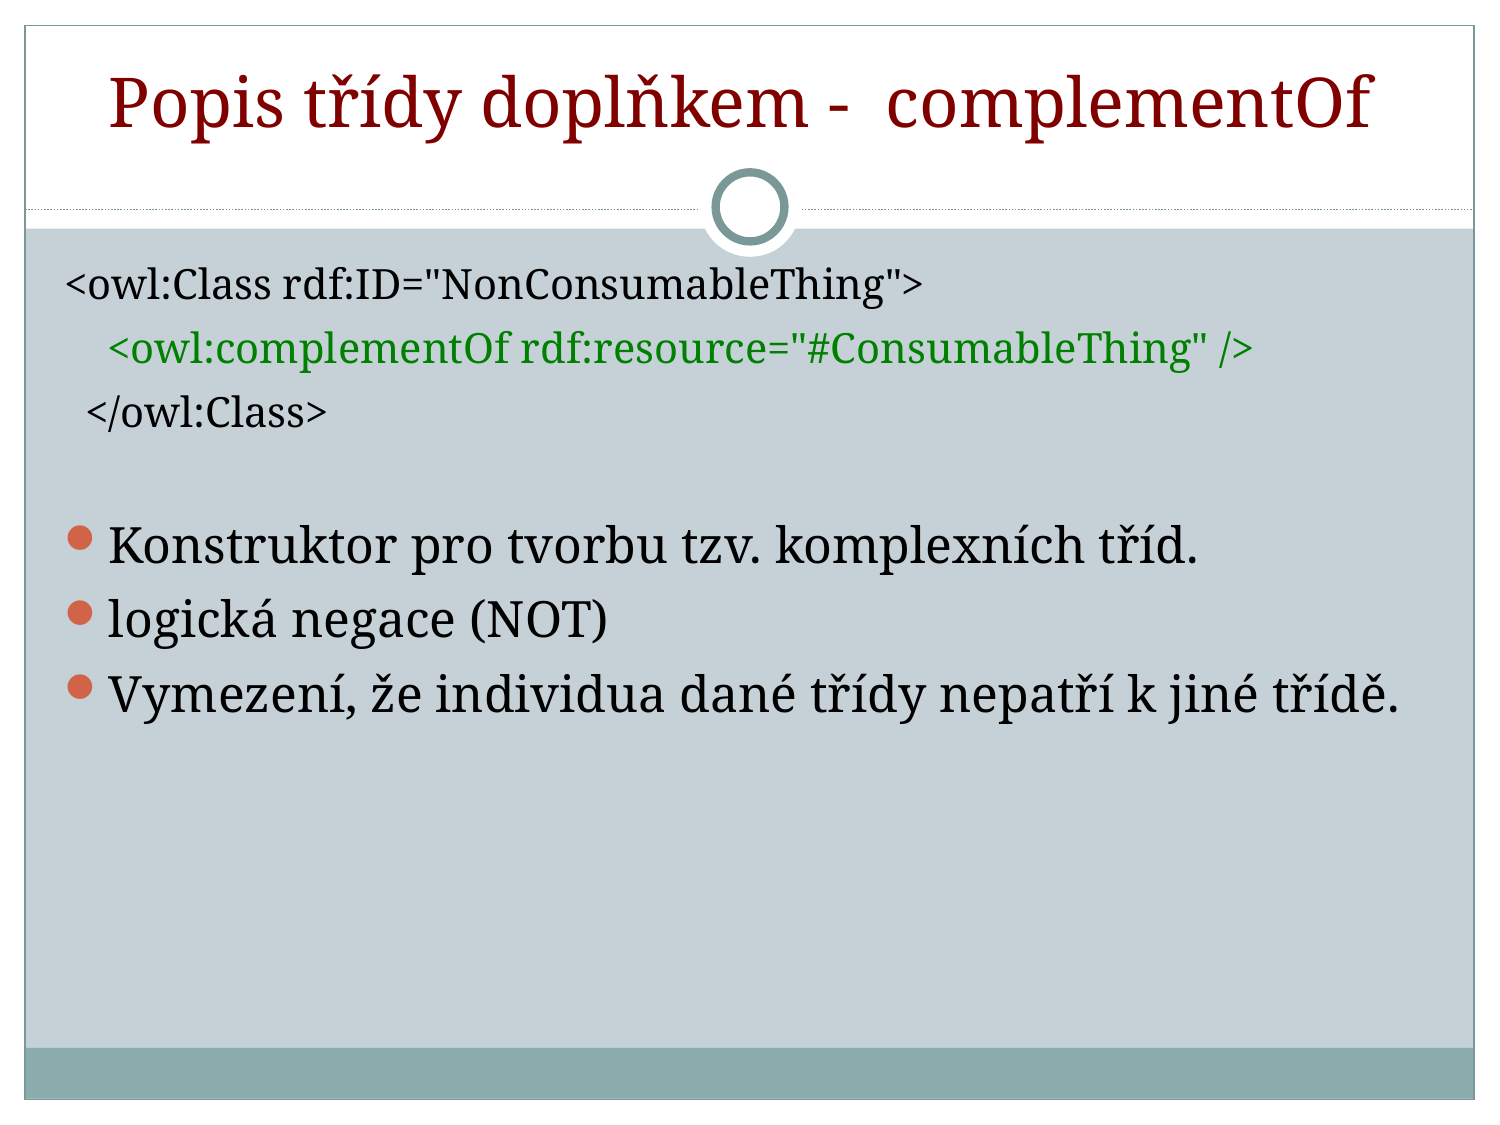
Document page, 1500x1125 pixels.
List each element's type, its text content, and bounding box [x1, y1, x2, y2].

title Popis třídy doplňkem - complementOf [49, 37, 1450, 163]
list <owl:Class rdf:ID="NonConsumableThing"> <owl:complementOf rdf:resource="#ConsumableThing" /> </owl:Class> Konstruktor pro tvorbu tzv. komplexních tříd. logická negace (NOT) Vymezení, že individua dané třídy nepatří k jiné třídě. [49, 249, 1450, 1006]
